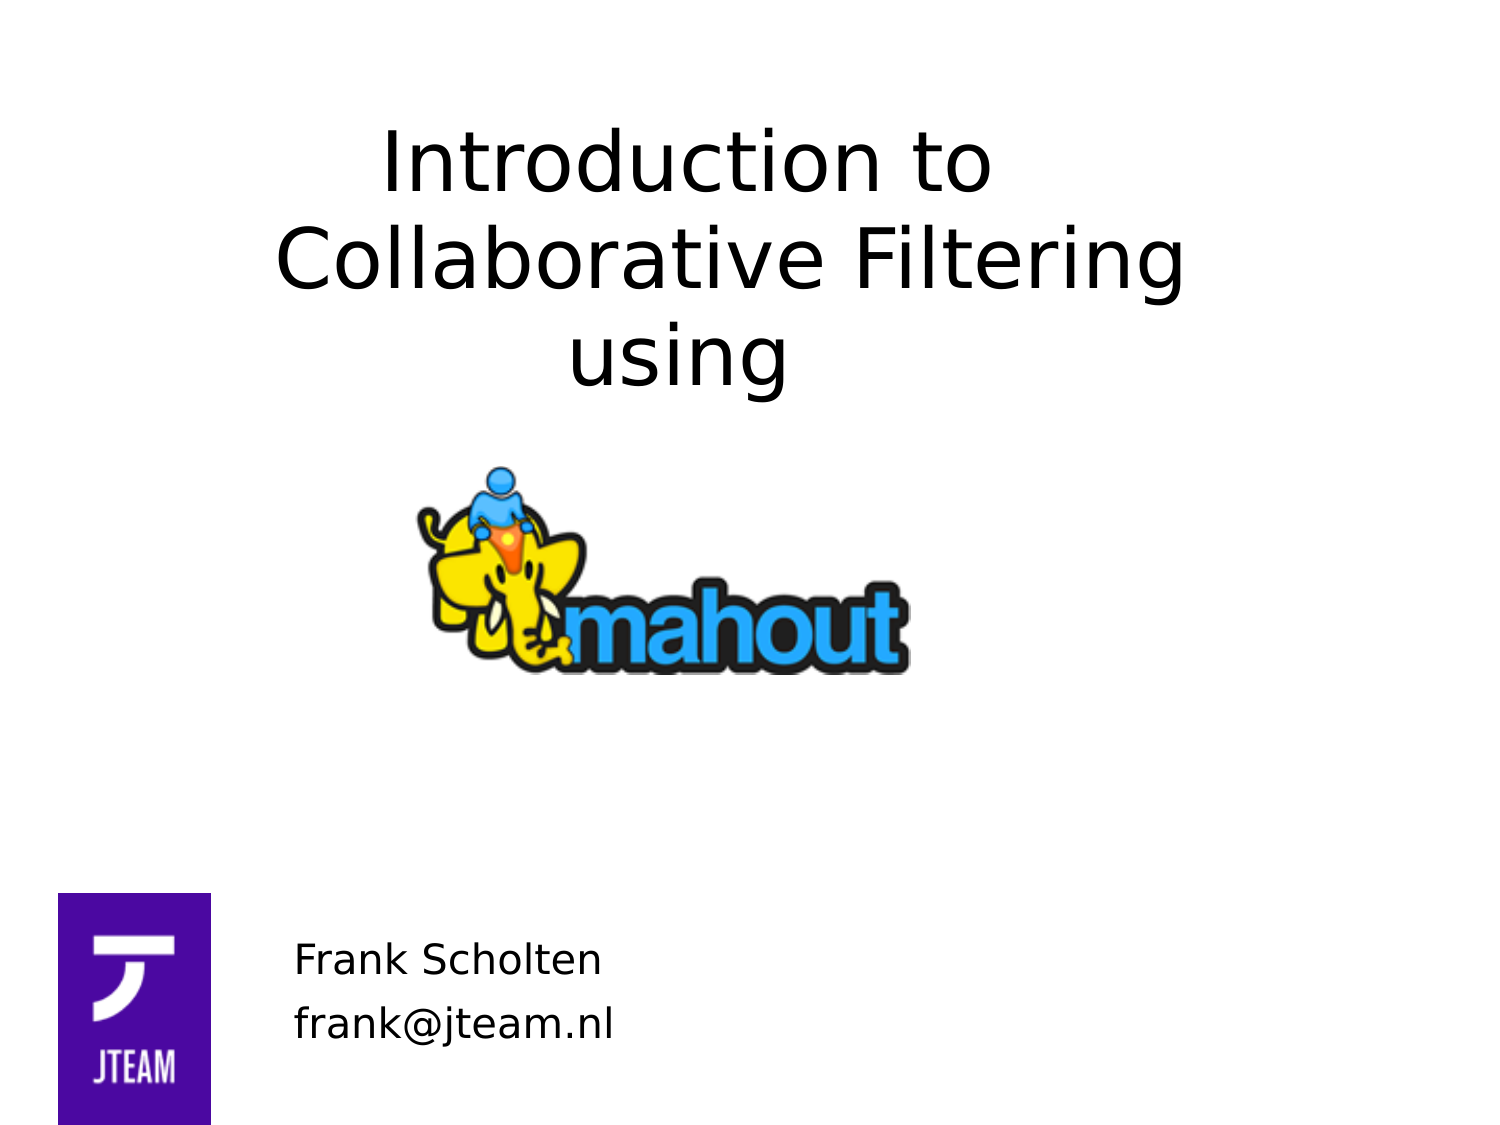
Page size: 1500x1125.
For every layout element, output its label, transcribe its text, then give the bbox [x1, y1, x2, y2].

picture [412, 466, 911, 676]
picture [58, 893, 211, 1125]
list Frank Scholten frank@jteam.nl [222, 925, 668, 1055]
text_box Introduction to Collaborative Filtering using [260, 106, 1204, 413]
